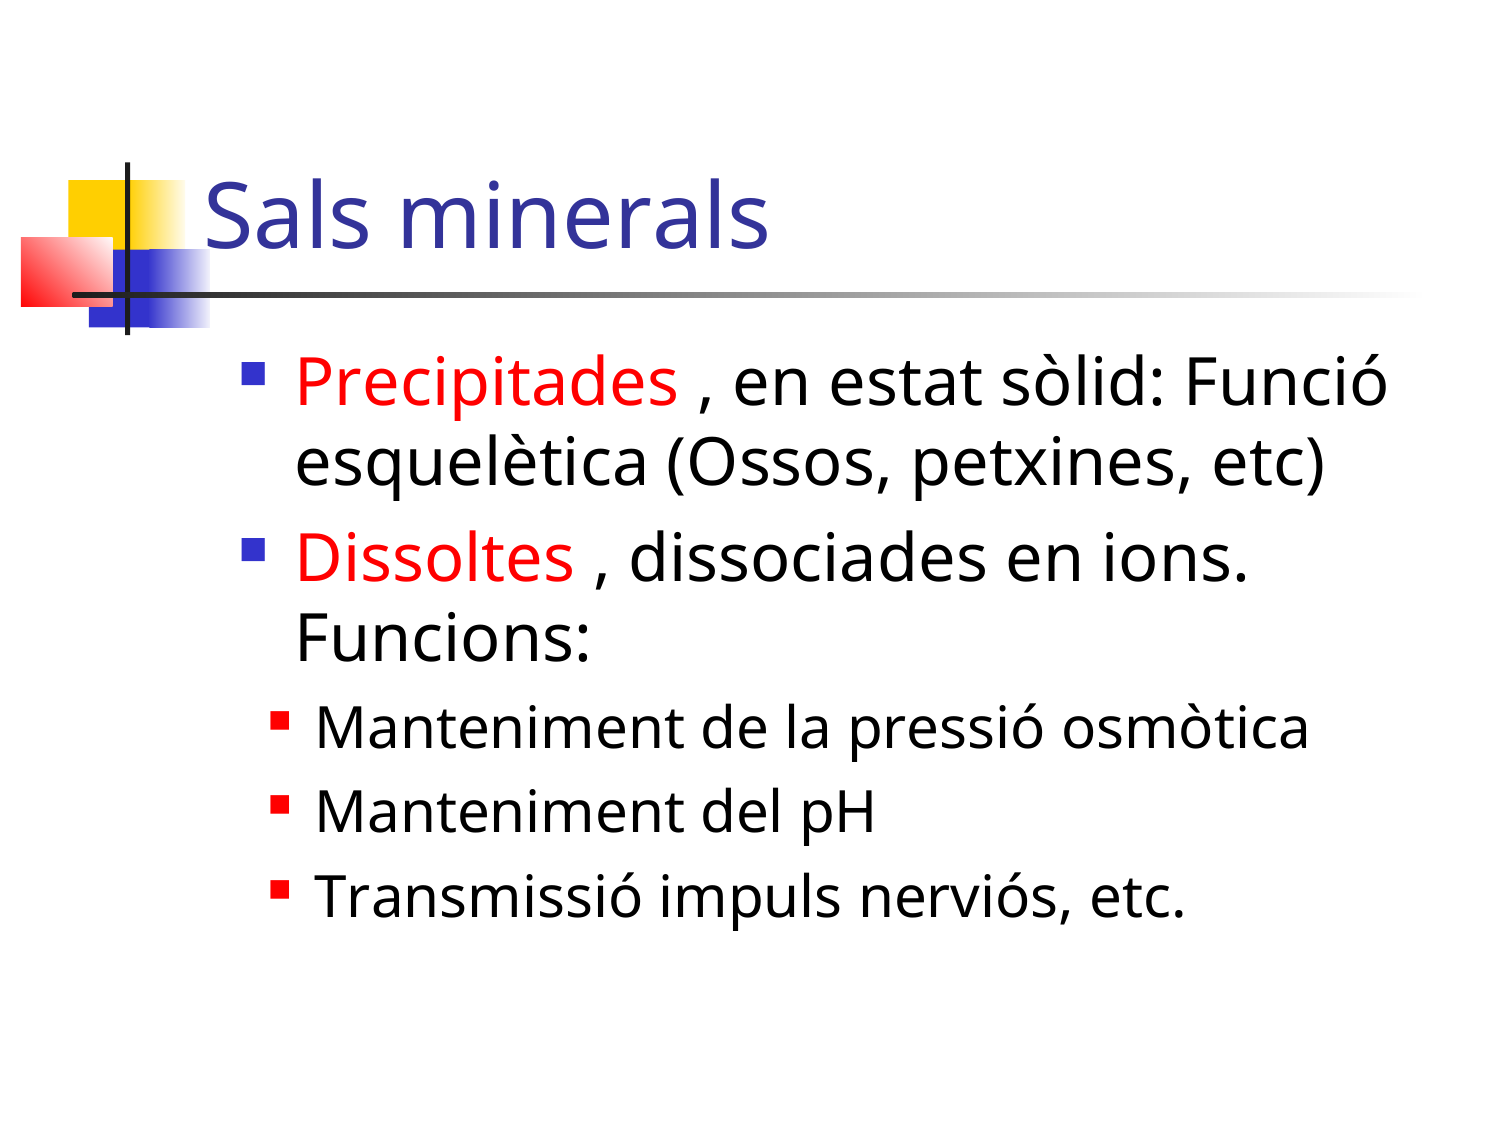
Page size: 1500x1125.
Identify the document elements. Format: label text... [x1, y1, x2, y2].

title Sals minerals [188, 35, 1468, 276]
list Precipitades , en estat sòlid: Funció esquelètica (Ossos, petxines, etc) Dissoltes , dissociades en ions. Funcions: Manteniment de la pressió osmòtica Manteniment del pH Transmissió impuls nerviós, etc. [193, 331, 1469, 1007]
